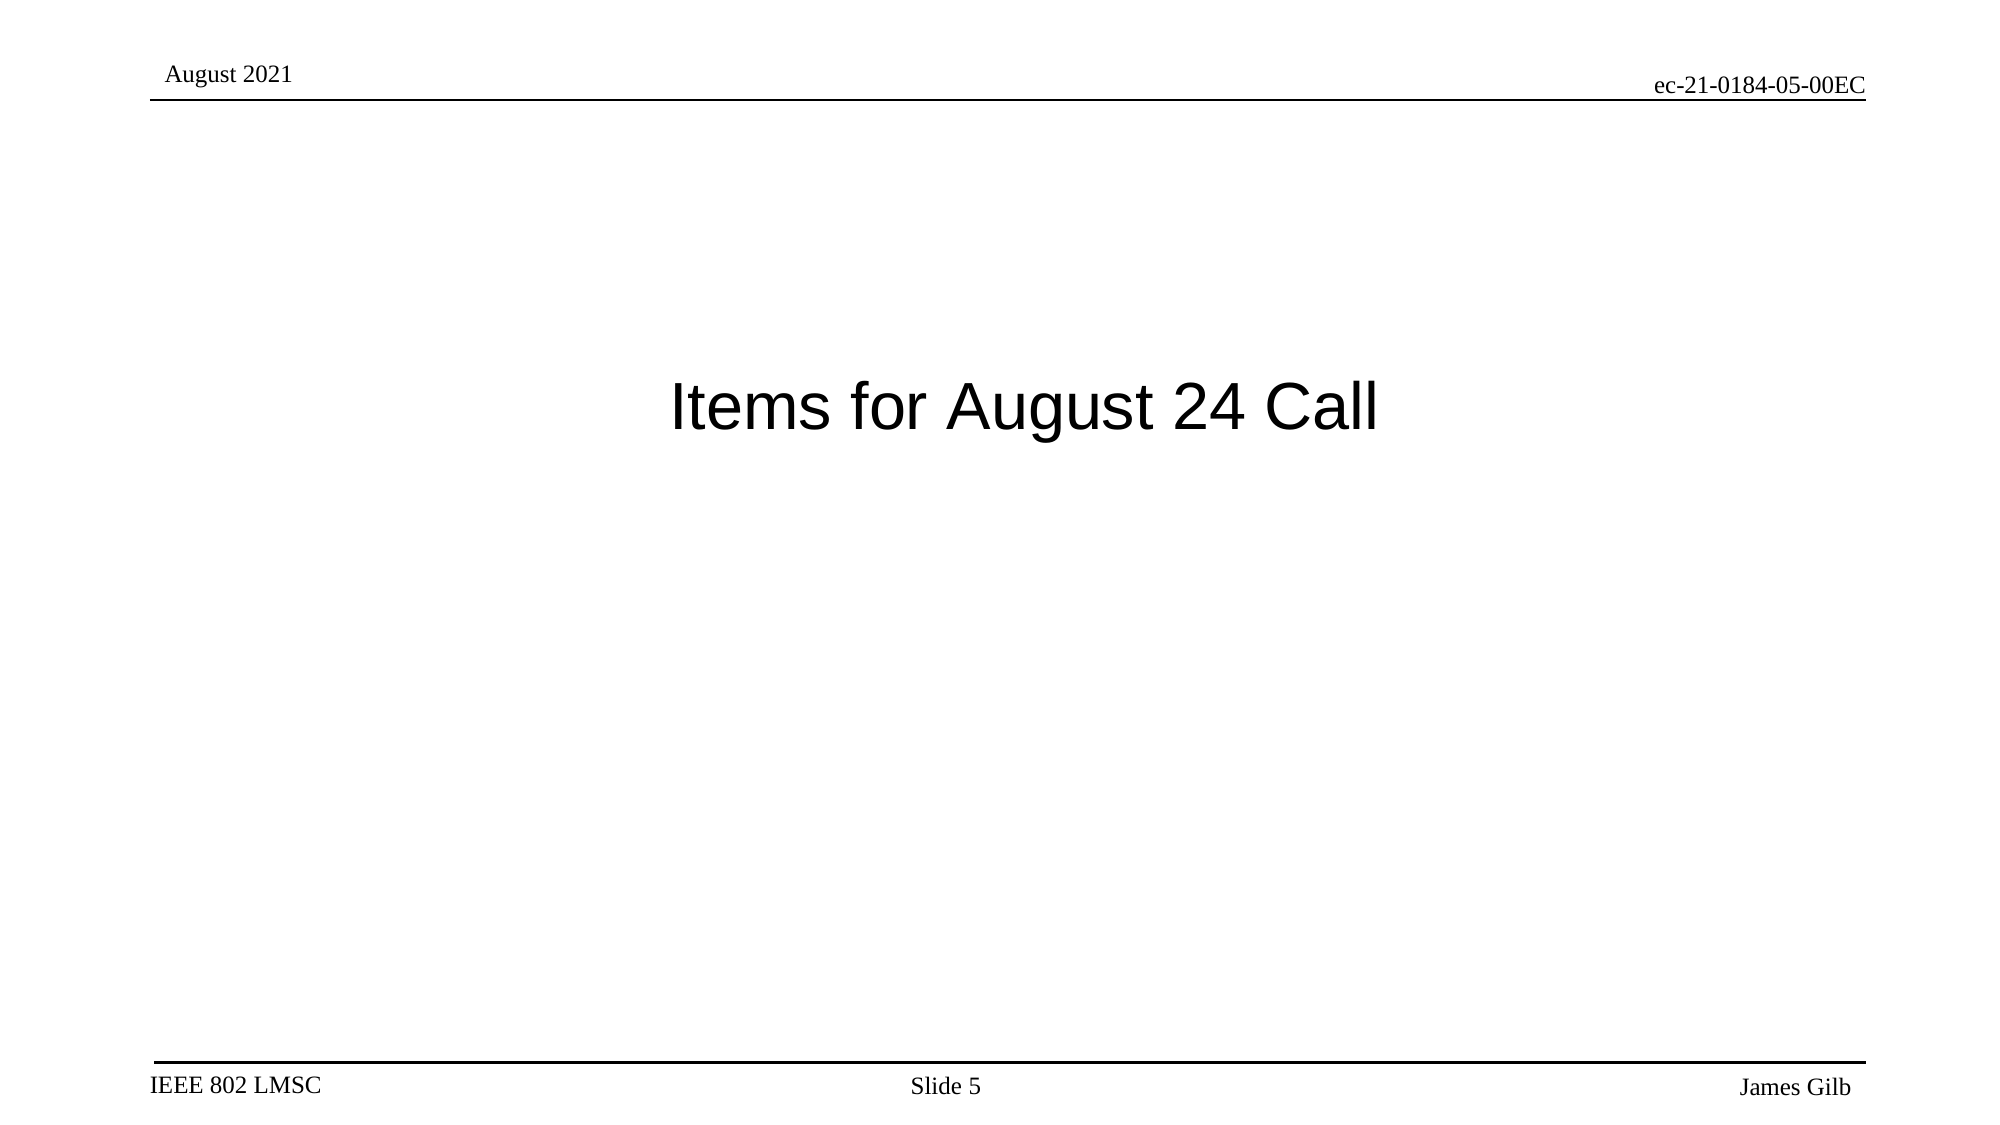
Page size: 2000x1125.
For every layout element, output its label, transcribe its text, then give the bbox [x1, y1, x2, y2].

subtitle Items for August 24 Call [150, 112, 1900, 693]
